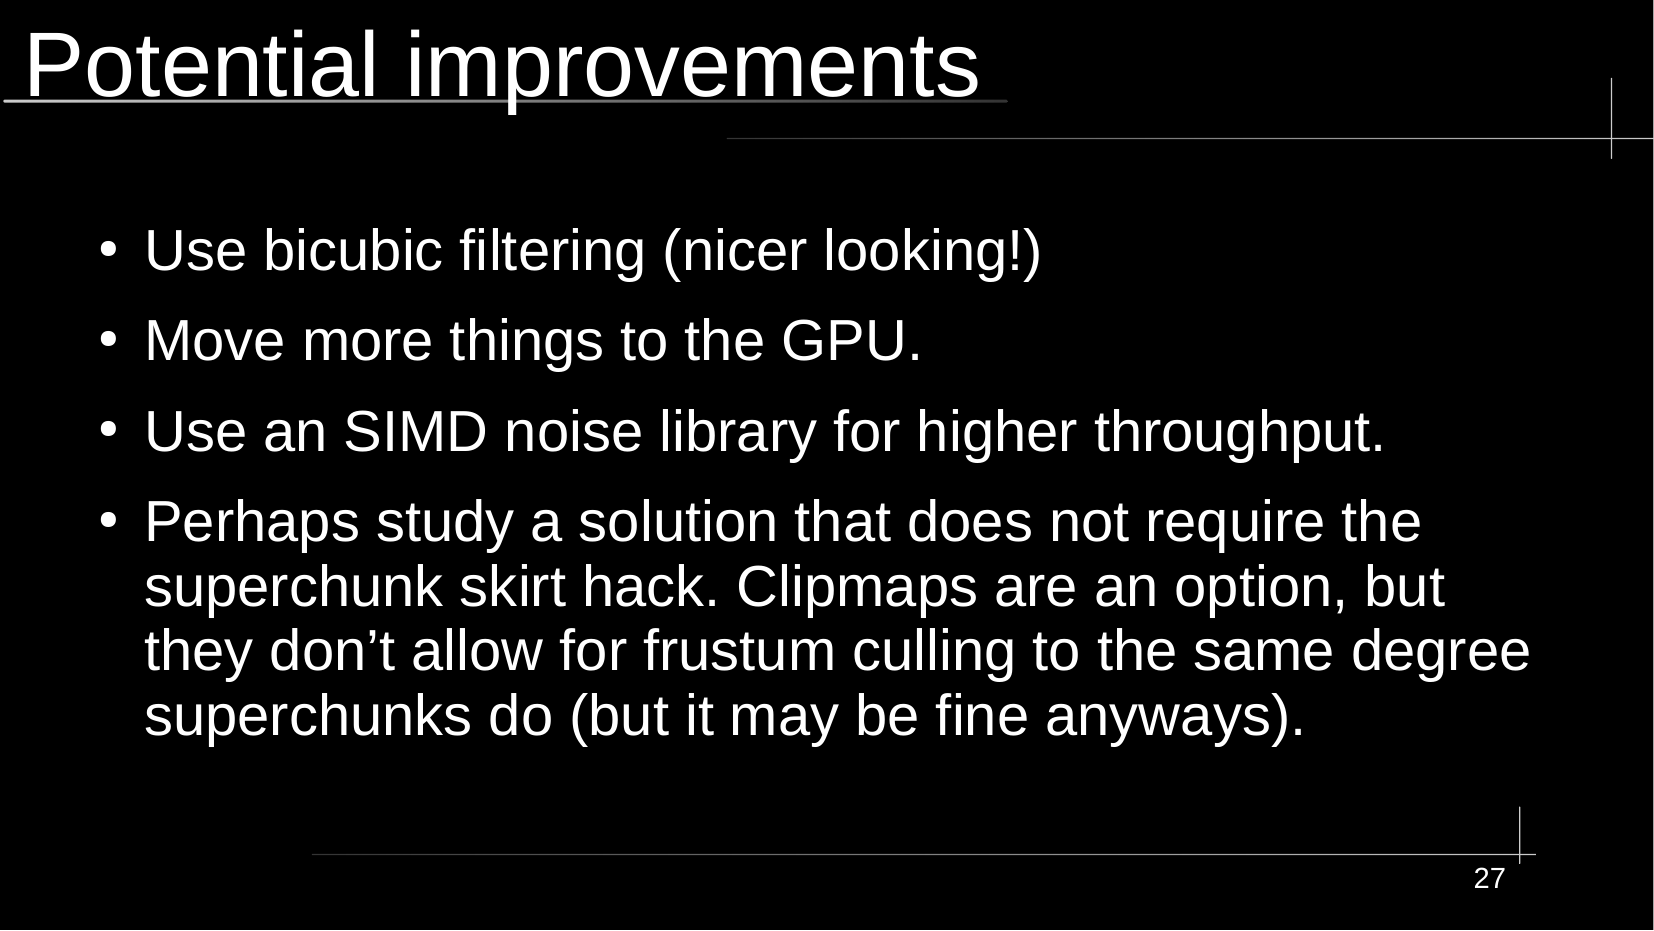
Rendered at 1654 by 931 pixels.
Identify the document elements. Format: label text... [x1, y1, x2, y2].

list Use bicubic filtering (nicer looking!) Move more things to the GPU. Use an SIMD noise library for higher throughput. Perhaps study a solution that does not require the superchunk skirt hack. Clipmaps are an option, but they don’t allow for frustum culling to the same degree superchunks do (but it may be fine anyways). [82, 217, 1571, 758]
title Potential improvements [23, 11, 1589, 119]
